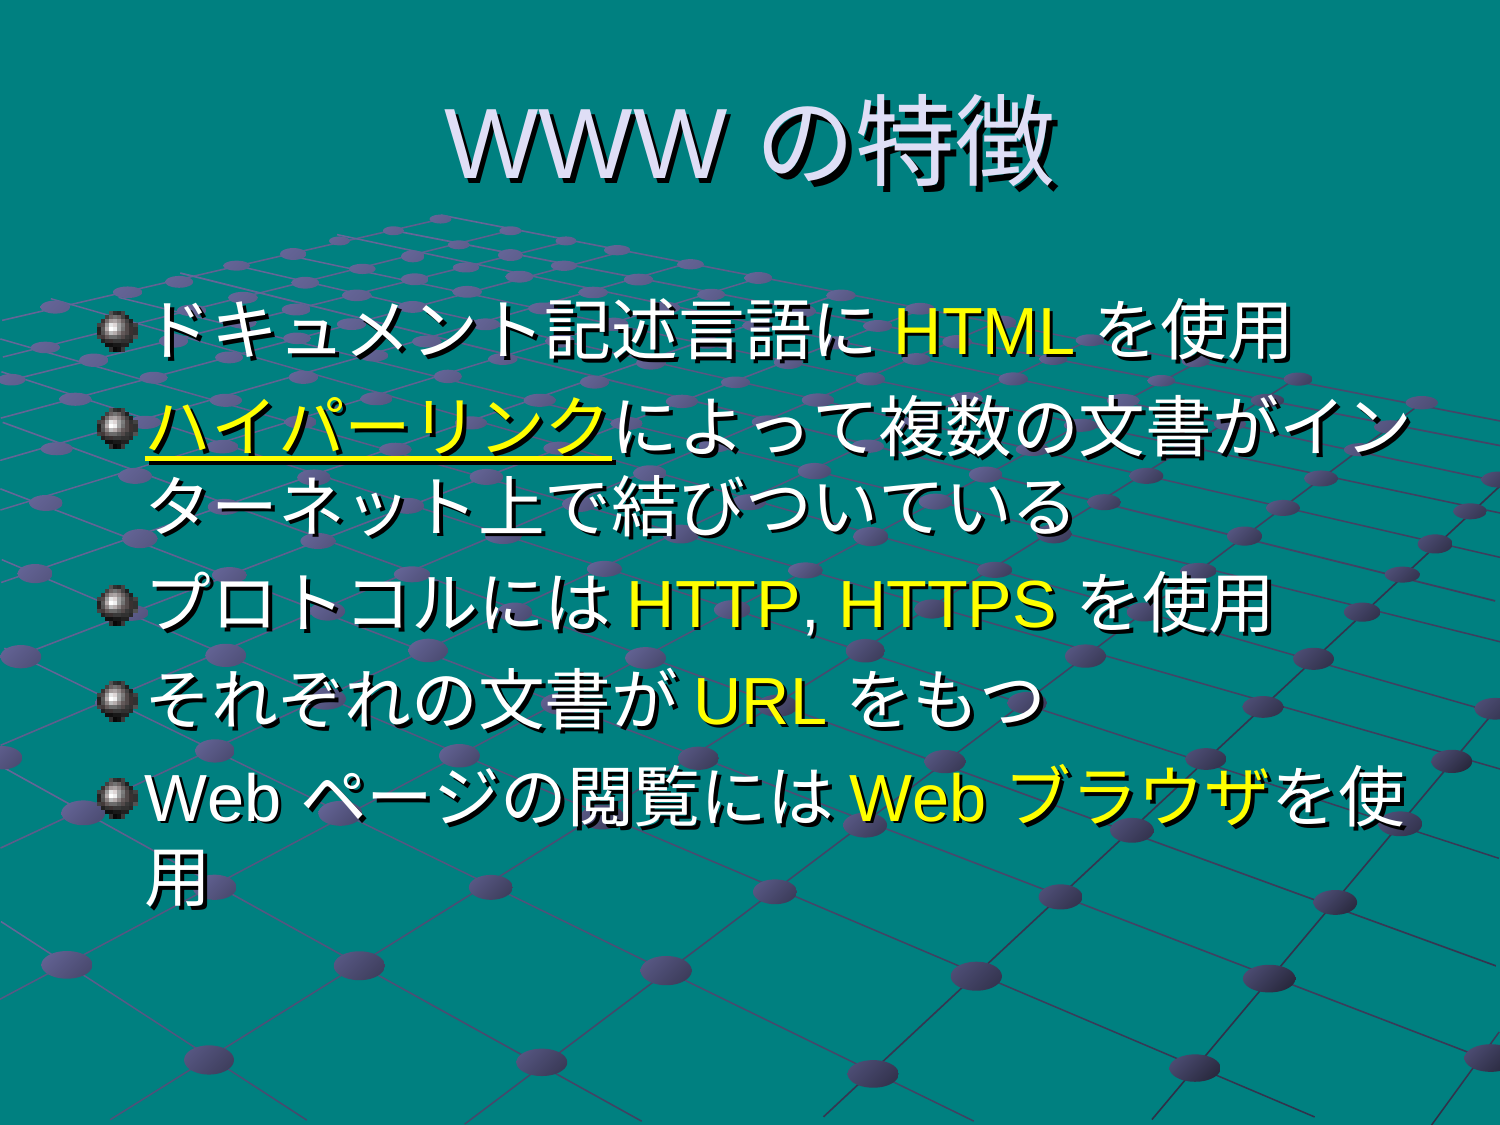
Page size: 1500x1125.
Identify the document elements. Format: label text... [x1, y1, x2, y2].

picture [89, 673, 138, 722]
picture [89, 577, 138, 626]
text_box WWW の特徴 [75, 45, 1426, 233]
picture [89, 303, 138, 352]
text_box ドキュメント記述言語に HTML を使用 ハイパーリンクによって複数の文書がインターネット上で結びついている プロトコルには HTTP, HTTPS を使用 それぞれの文書が URL をもつ Web ページの閲覧には Web ブラウザを使用 [75, 280, 1447, 1025]
picture [89, 770, 138, 819]
picture [89, 400, 138, 449]
